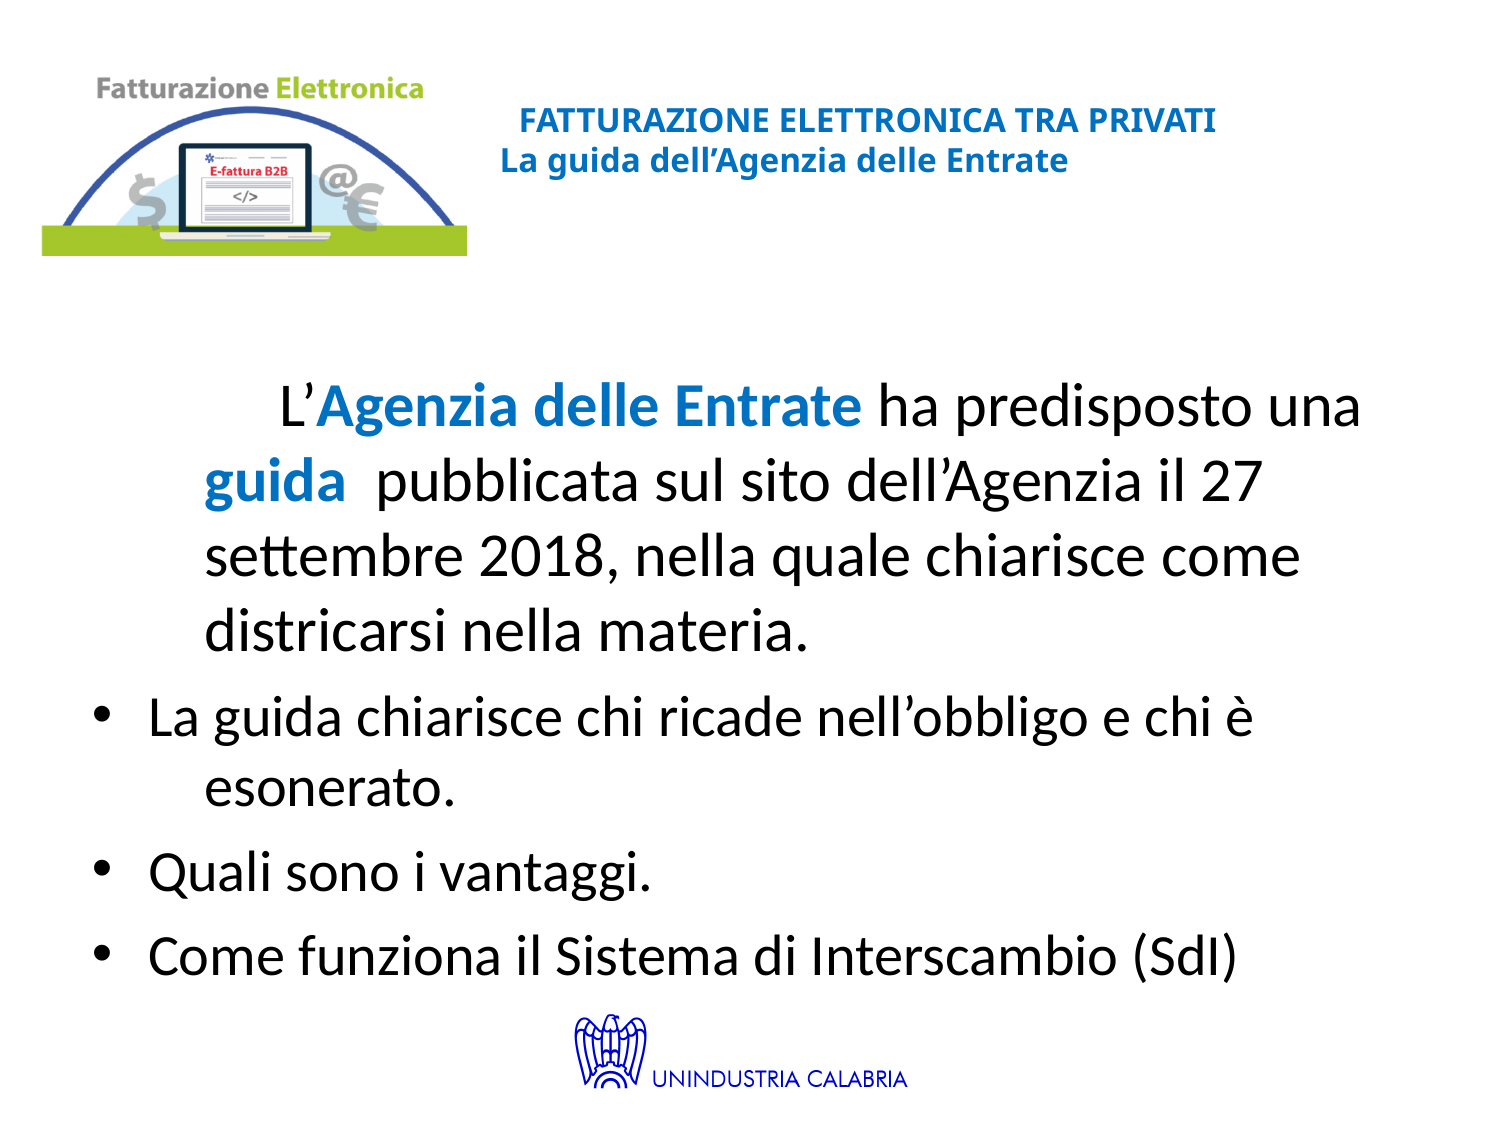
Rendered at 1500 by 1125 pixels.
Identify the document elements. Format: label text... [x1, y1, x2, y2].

picture [41, 66, 467, 256]
picture [572, 1011, 909, 1090]
list L’Agenzia delle Entrate ha predisposto una guida pubblicata sul sito dell’Agenzia il 27 settembre 2018, nella quale chiarisce come districarsi nella materia. La guida chiarisce chi ricade nell’obbligo e chi è esonerato. Quali sono i vantaggi. Come funziona il Sistema di Interscambio (SdI) [76, 267, 1426, 1059]
title FATTURAZIONE ELETTRONICA TRA PRIVATI La guida dell’Agenzia delle Entrate [75, 45, 1426, 233]
